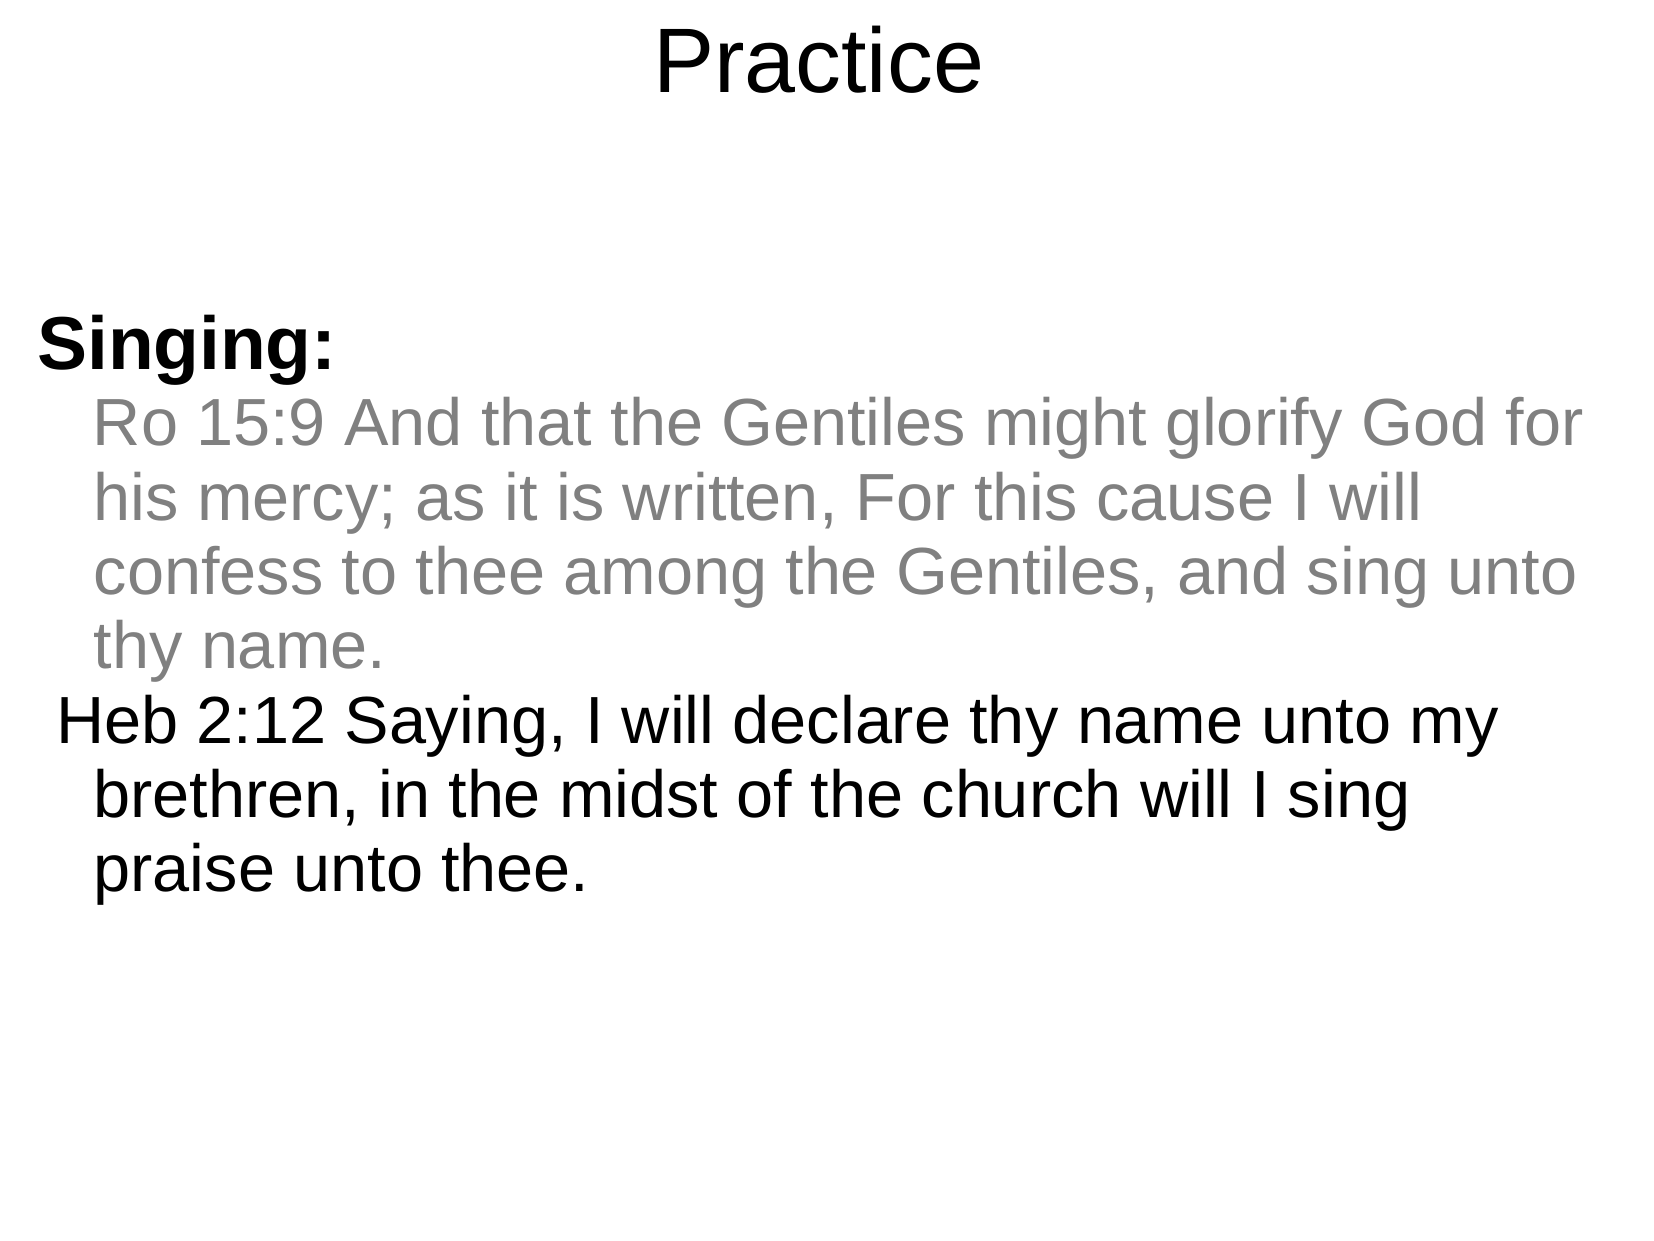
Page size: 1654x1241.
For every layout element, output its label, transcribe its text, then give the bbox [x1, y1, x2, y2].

subtitle Singing: Ro 15:9 And that the Gentiles might glorify God for his mercy; as it is written, For this cause I will confess to thee among the Gentiles, and sing unto thy name. Heb 2:12 Saying, I will declare thy name unto my brethren, in the midst of the church will I sing praise unto thee. [37, 75, 1601, 1205]
title Practice [75, 0, 1564, 75]
